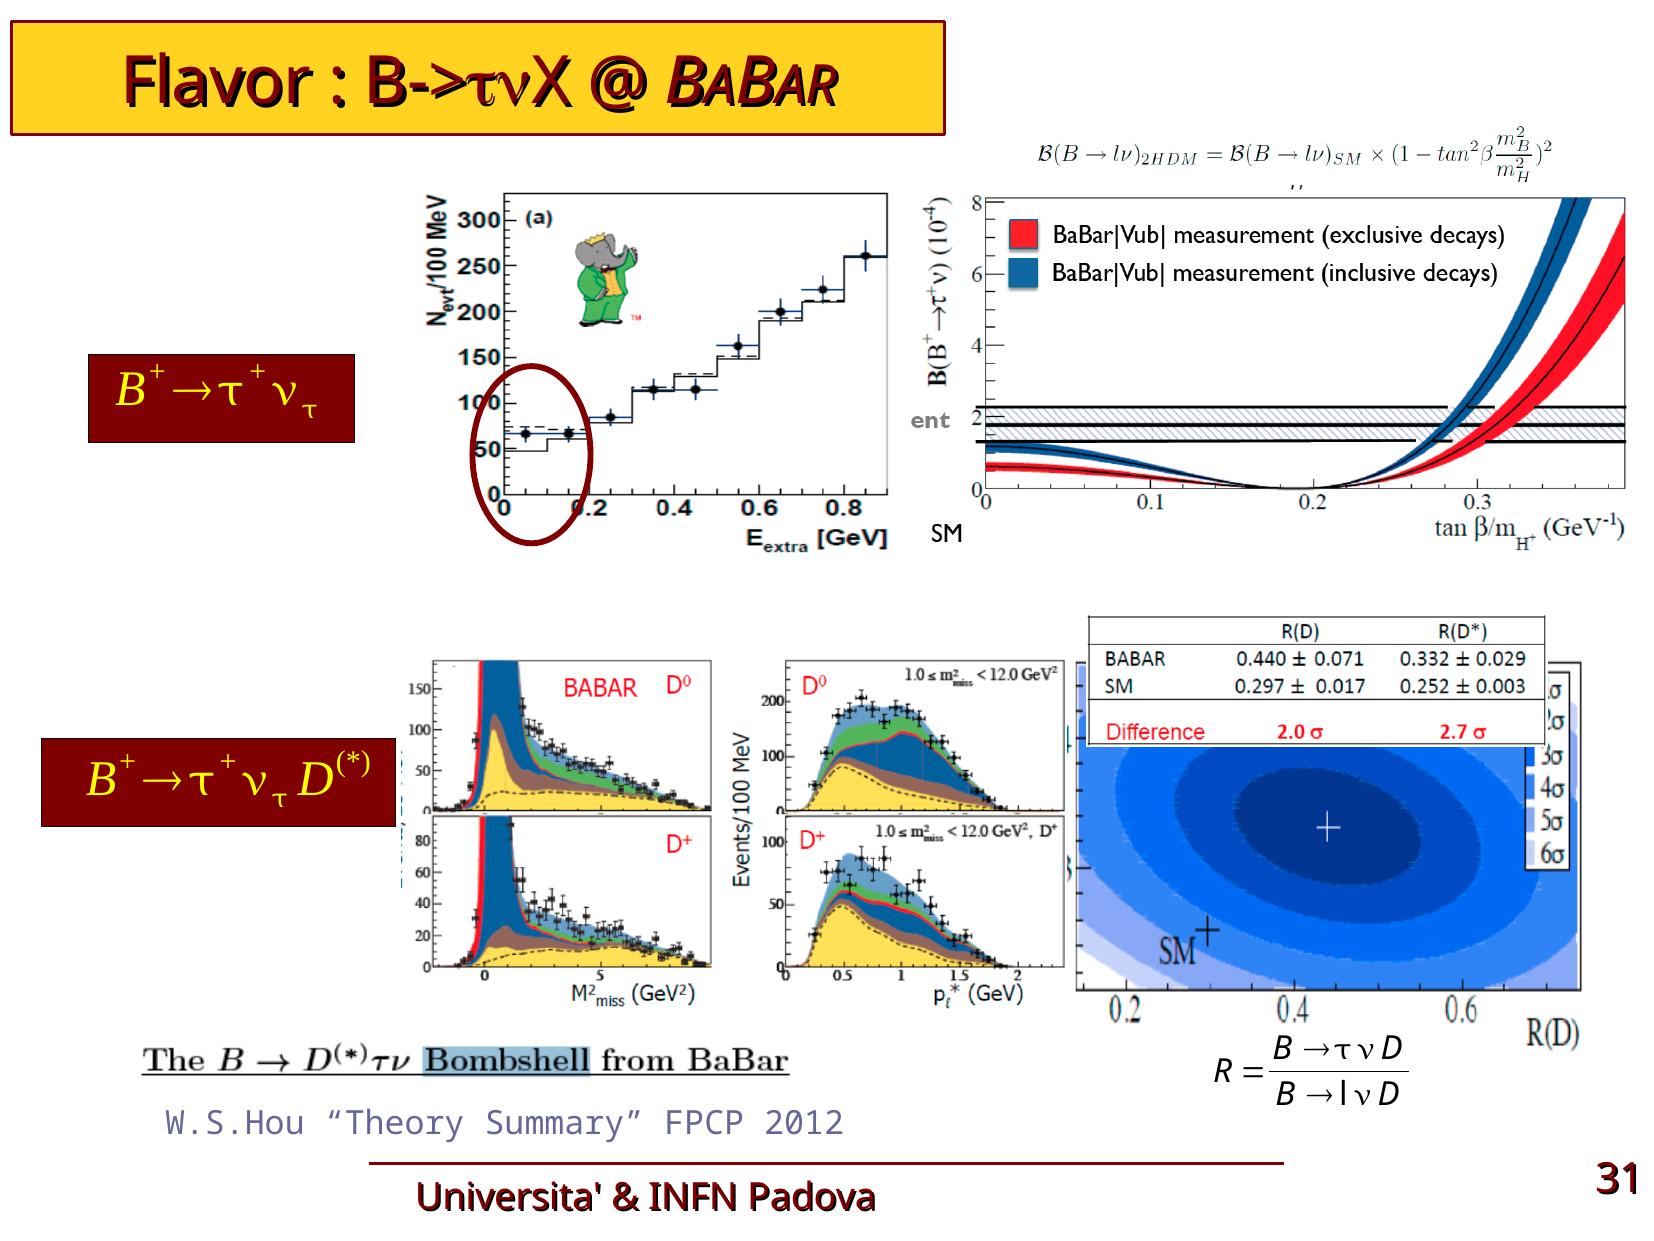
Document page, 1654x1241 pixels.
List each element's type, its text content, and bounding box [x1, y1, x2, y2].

picture [910, 123, 1642, 558]
picture [401, 614, 1595, 1052]
chart [76, 744, 377, 818]
chart [105, 354, 325, 428]
picture [413, 177, 904, 560]
picture [118, 1021, 814, 1096]
text_box [41, 738, 396, 827]
text_box [88, 354, 355, 443]
title Flavor : B->tnX @ BABAR [11, 21, 945, 135]
chart [1206, 1027, 1418, 1117]
text_box W.S.Hou “Theory Summary” FPCP 2012 [150, 1091, 814, 1145]
